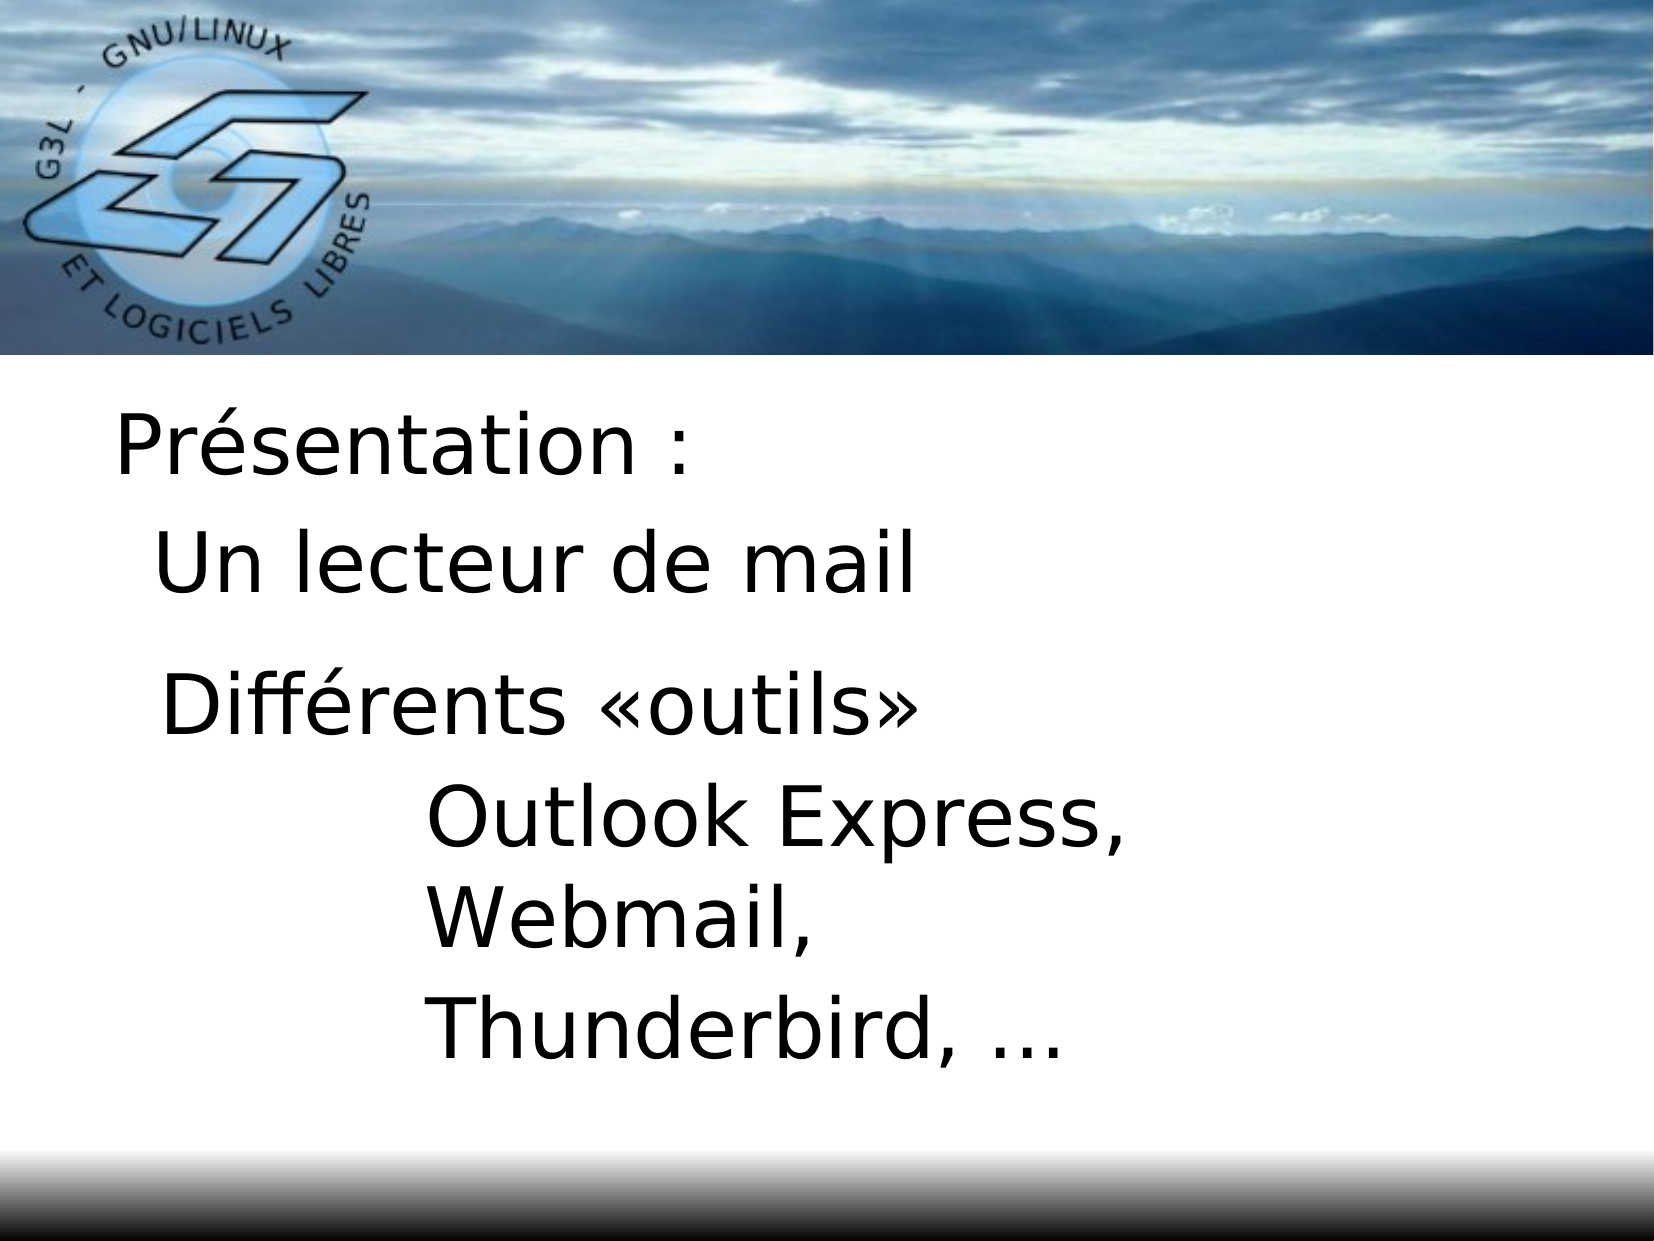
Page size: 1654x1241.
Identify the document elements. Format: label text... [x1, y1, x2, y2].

text_box Webmail, [383, 862, 861, 974]
picture [0, 0, 1654, 355]
text_box Différents «outils» [118, 649, 970, 762]
text_box Présentation : [98, 390, 710, 502]
text_box [0, 1151, 1654, 1241]
text_box Un lecteur de mail [111, 508, 965, 621]
text_box Outlook Express, [383, 762, 1174, 875]
text_box Thunderbird, ... [383, 974, 1113, 1087]
